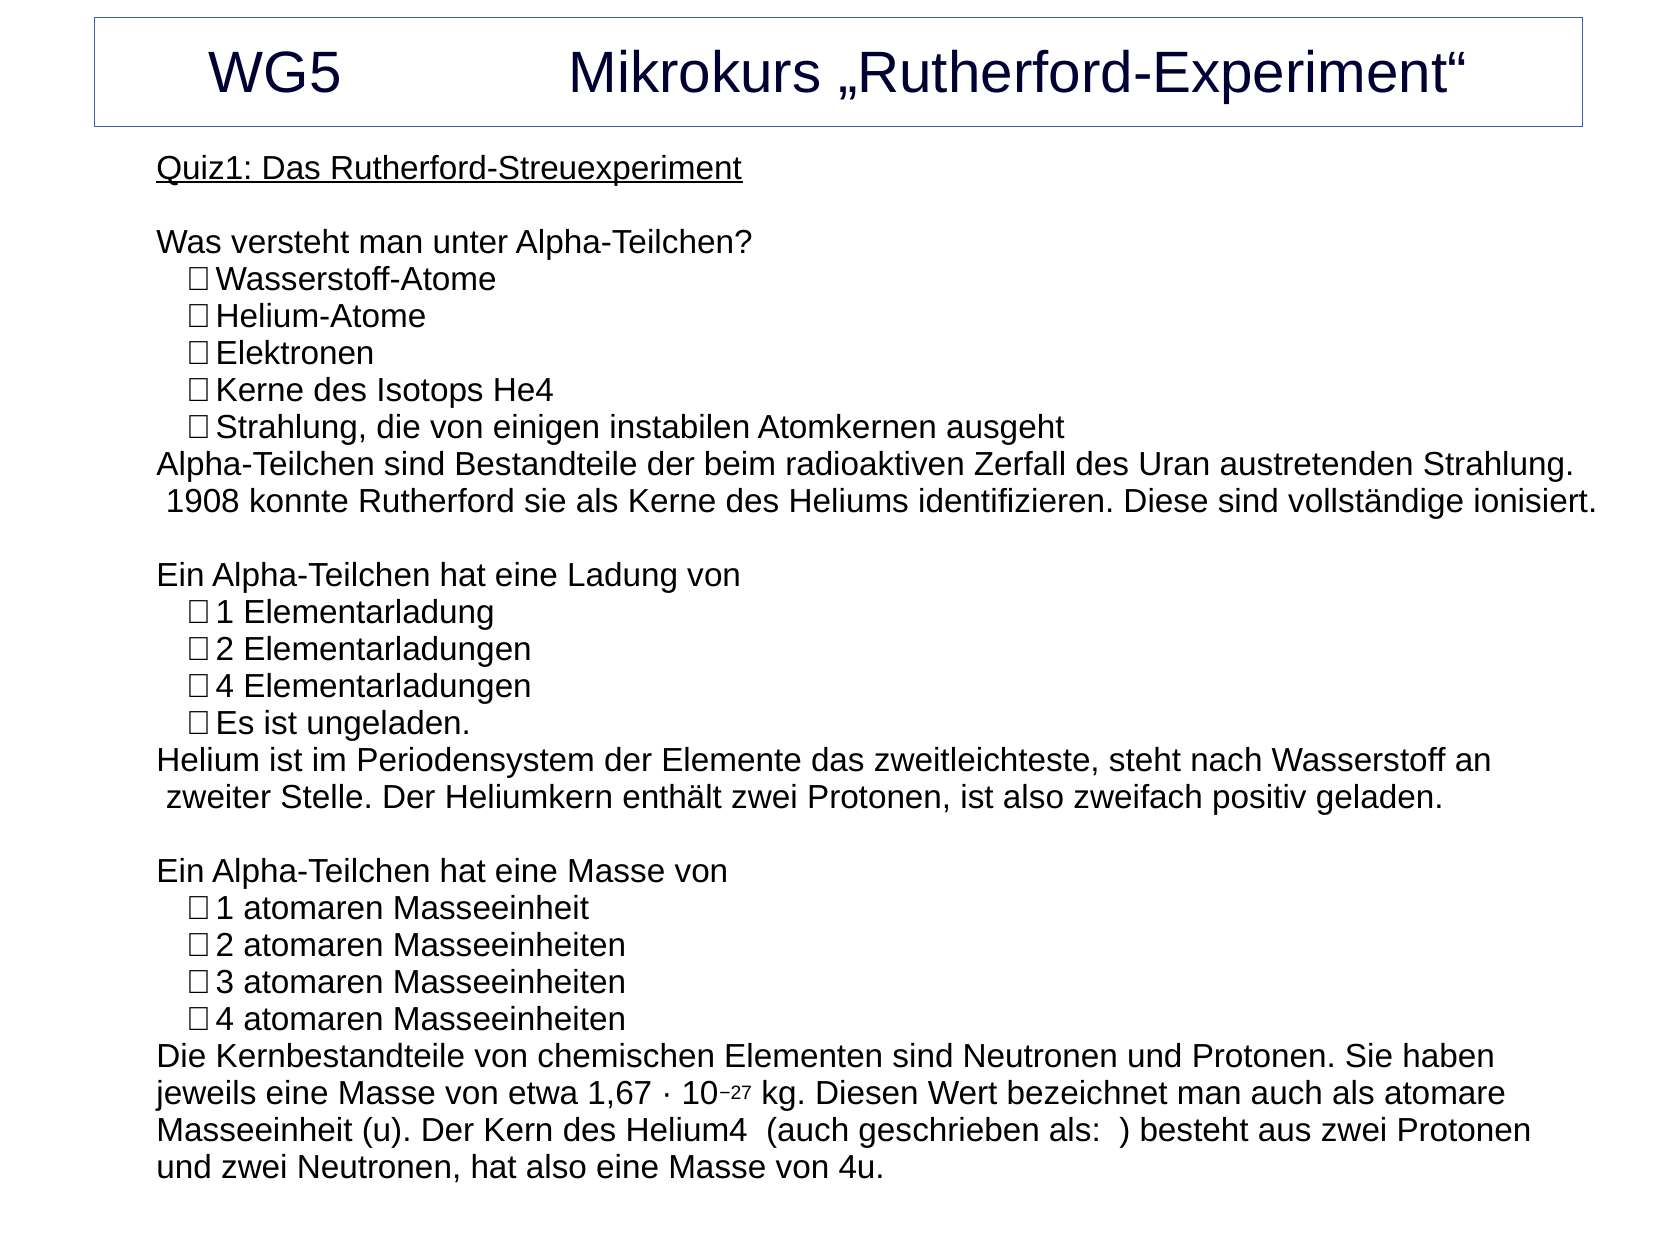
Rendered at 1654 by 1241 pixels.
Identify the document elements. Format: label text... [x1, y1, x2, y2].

text_box Quiz1: Das Rutherford-Streuexperiment Was versteht man unter Alpha-Teilchen?  Wasserstoff-Atome  Helium-Atome  Elektronen  Kerne des Isotops He4  Strahlung, die von einigen instabilen Atomkernen ausgeht Alpha-Teilchen sind Bestandteile der beim radioaktiven Zerfall des Uran austretenden Strahlung. 1908 konnte Rutherford sie als Kerne des Heliums identifizieren. Diese sind vollständige ionisiert. Ein Alpha-Teilchen hat eine Ladung von  1 Elementarladung  2 Elementarladungen  4 Elementarladungen  Es ist ungeladen. Helium ist im Periodensystem der Elemente das zweitleichteste, steht nach Wasserstoff an zweiter Stelle. Der Heliumkern enthält zwei Protonen, ist also zweifach positiv geladen. Ein Alpha-Teilchen hat eine Masse von  1 atomaren Masseeinheit  2 atomaren Masseeinheiten  3 atomaren Masseeinheiten  4 atomaren Masseeinheiten Die Kernbestandteile von chemischen Elementen sind Neutronen und Protonen. Sie haben jeweils eine Masse von etwa 1,67 · 10−27 kg. Diesen Wert bezeichnet man auch als atomare Masseeinheit (u). Der Kern des Helium4 (auch geschrieben als: ) besteht aus zwei Protonen und zwei Neutronen, hat also eine Masse von 4u. [141, 141, 1615, 1217]
title WG5 Mikrokurs „Rutherford-Experiment“ [94, 17, 1583, 127]
